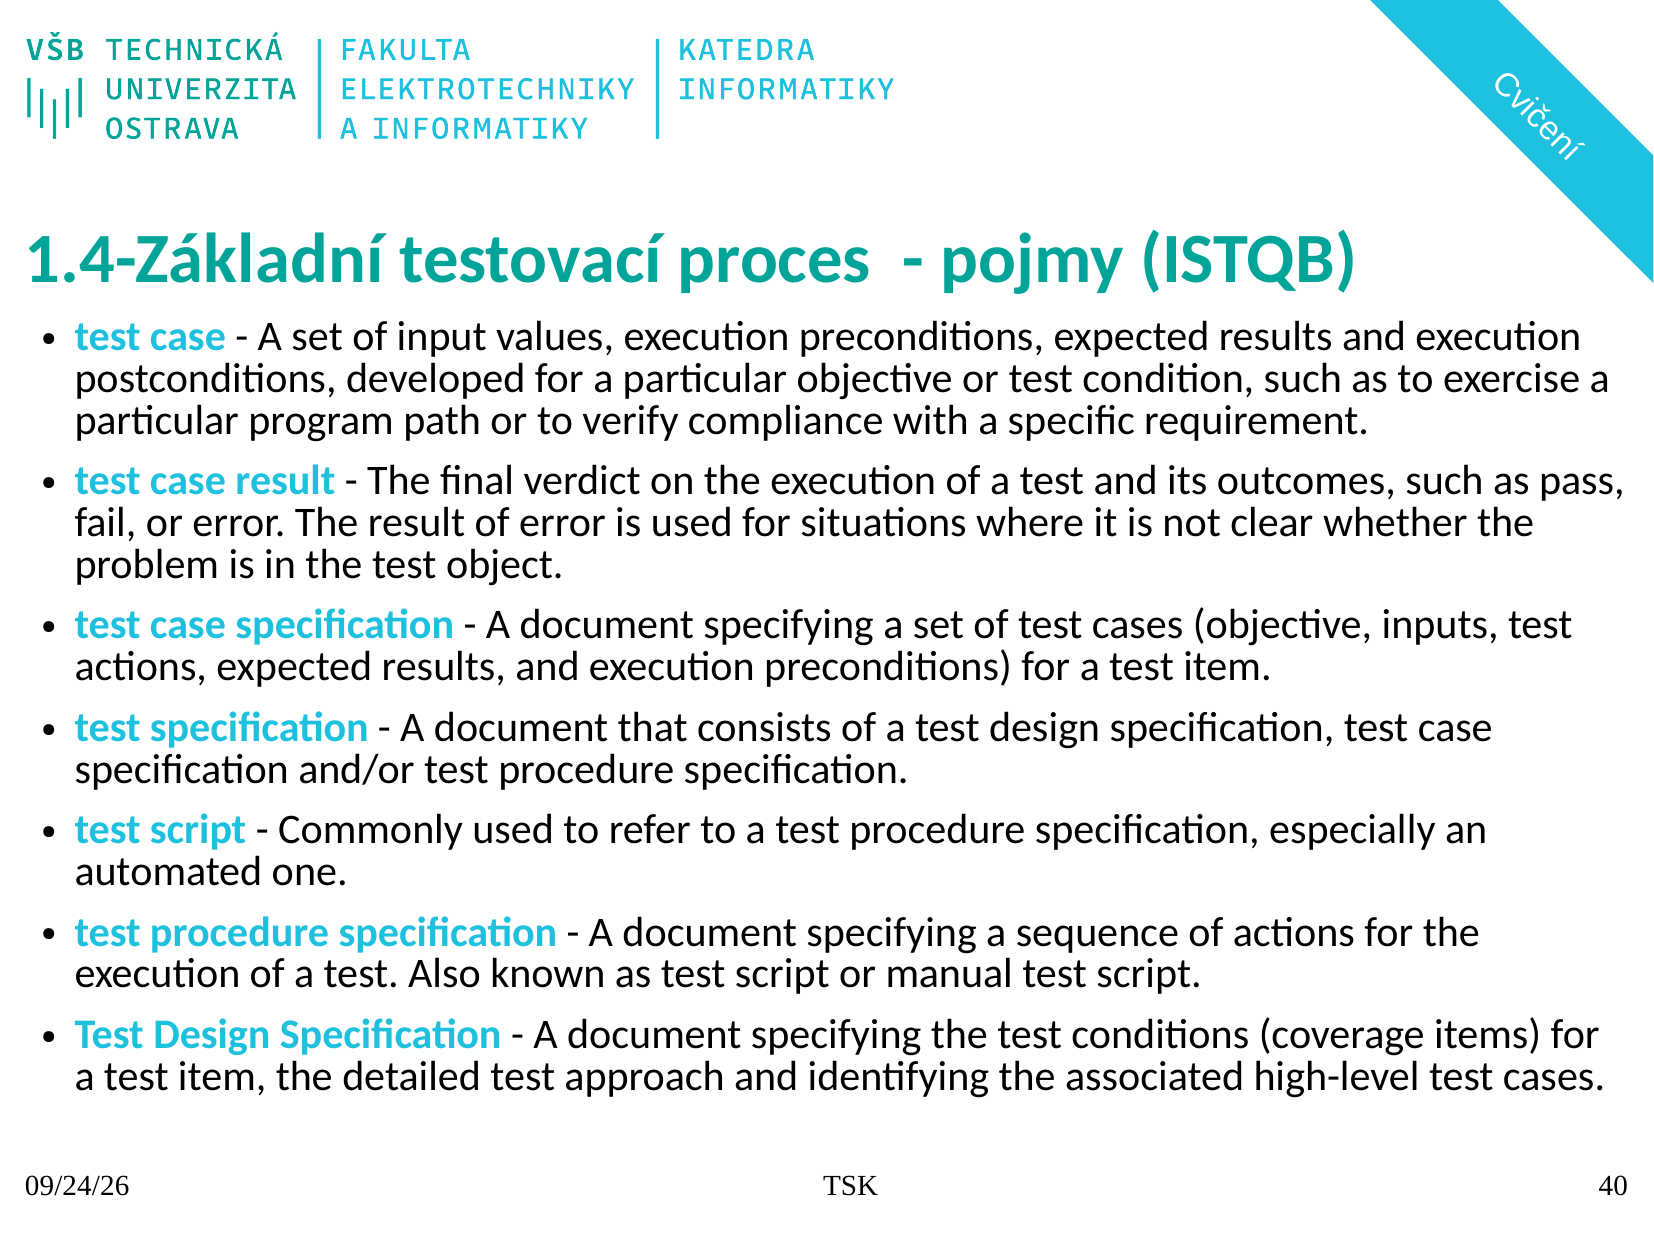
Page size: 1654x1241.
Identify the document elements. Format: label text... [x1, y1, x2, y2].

text_box Cvičení [1370, 0, 1654, 284]
title 1.4-Základní testovací proces - pojmy (ISTQB) [24, 169, 1629, 300]
list test case - A set of input values, execution preconditions, expected results and execution postconditions, developed for a particular objective or test condition, such as to exercise a particular program path or to verify compliance with a specific requirement. test case result - The final verdict on the execution of a test and its outcomes, such as pass, fail, or error. The result of error is used for situations where it is not clear whether the problem is in the test object. test case specification - A document specifying a set of test cases (objective, inputs, test actions, expected results, and execution preconditions) for a test item. test specification - A document that consists of a test design specification, test case specification and/or test procedure specification. test script - Commonly used to refer to a test procedure specification, especially an automated one. test procedure specification - A document specifying a sequence of actions for the execution of a test. Also known as test script or manual test script. Test Design Specification - A document specifying the test conditions (coverage items) for a test item, the detailed test approach and identifying the associated high-level test cases. [30, 318, 1629, 1146]
picture [26, 31, 894, 139]
